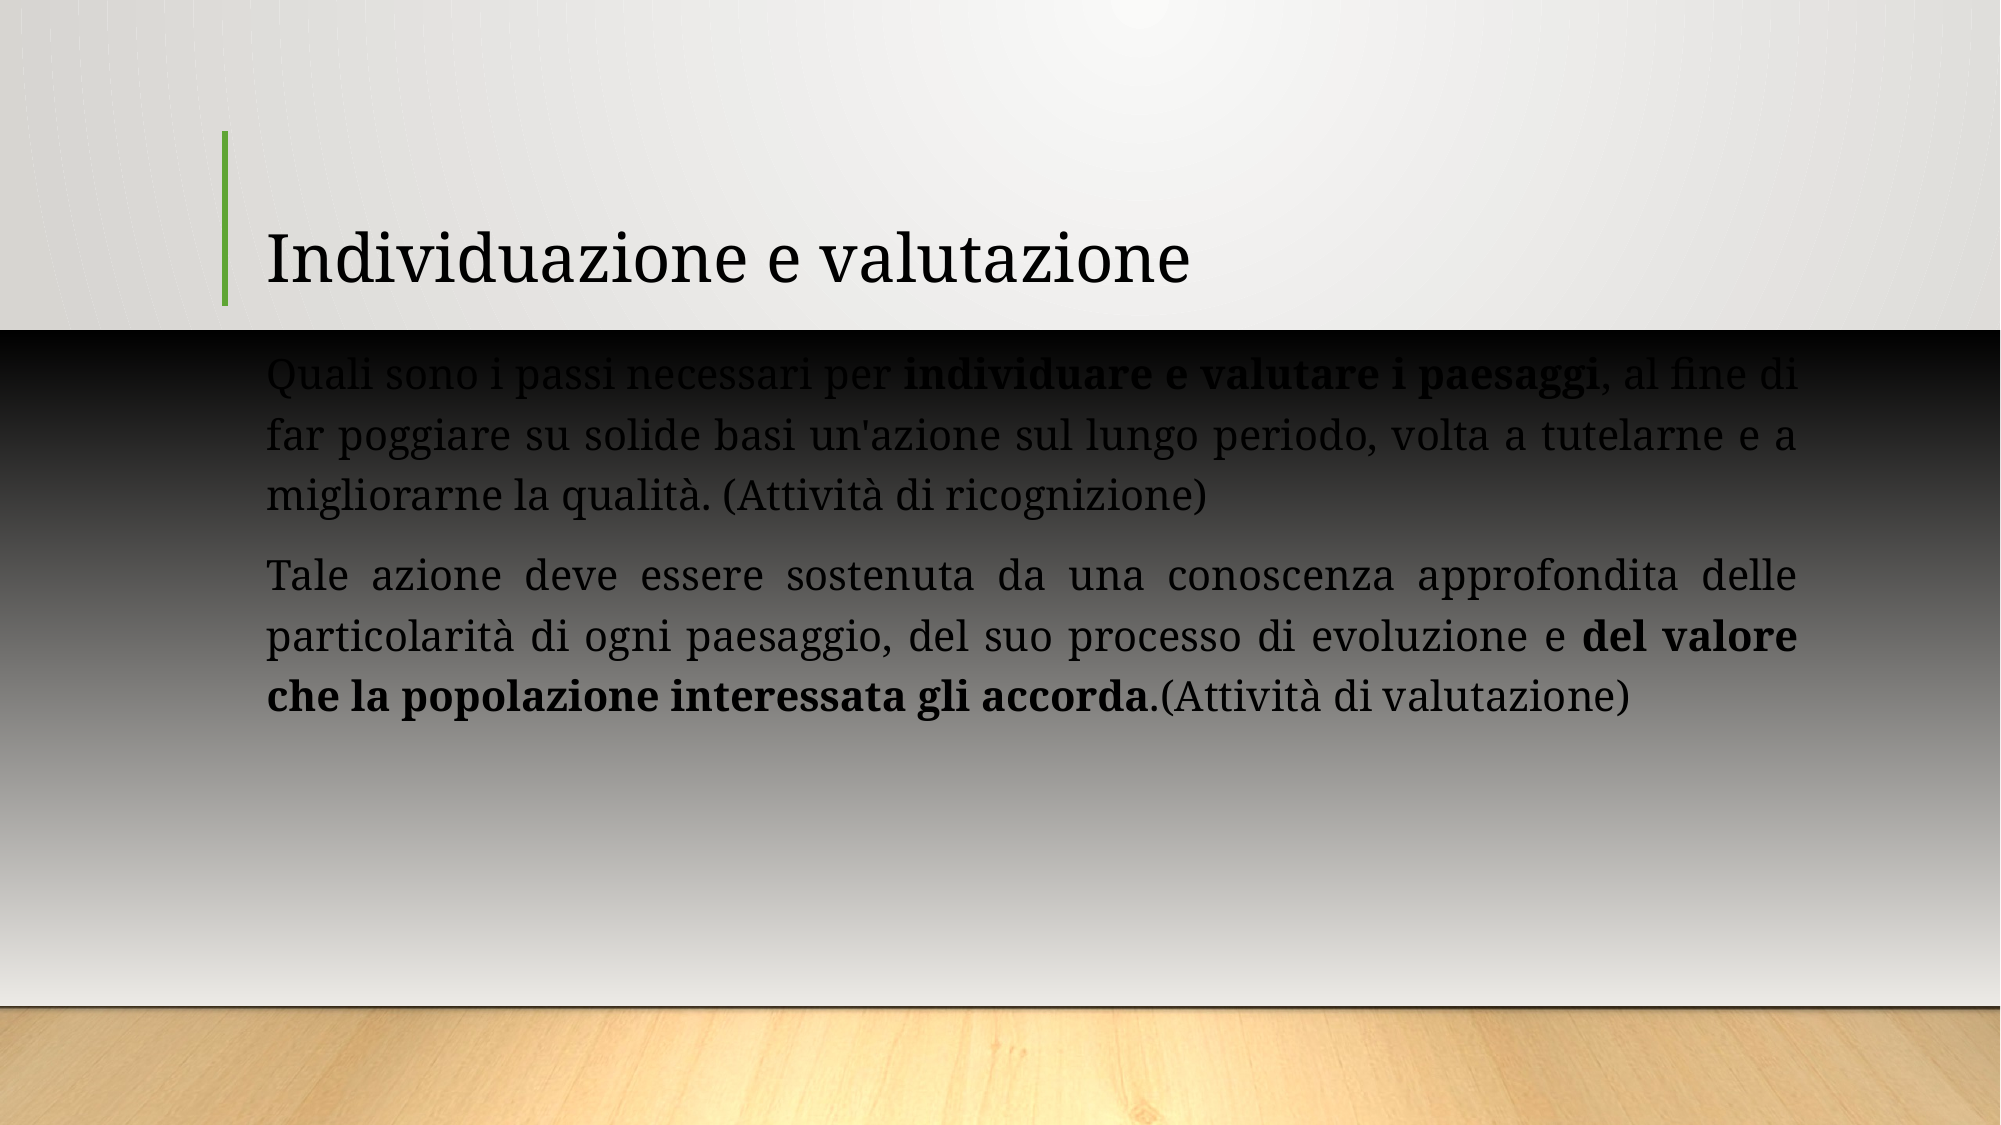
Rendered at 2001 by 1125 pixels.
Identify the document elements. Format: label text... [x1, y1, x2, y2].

title Individuazione e valutazione [251, 131, 1814, 305]
list Quali sono i passi necessari per individuare e valutare i paesaggi, al fine di far poggiare su solide basi un'azione sul lungo periodo, volta a tutelarne e a migliorarne la qualità. (Attività di ricognizione) Tale azione deve essere sostenuta da una conoscenza approfondita delle particolarità di ogni paesaggio, del suo processo di evoluzione e del valore che la popolazione interessata gli accorda.(Attività di valutazione) [251, 330, 1814, 897]
